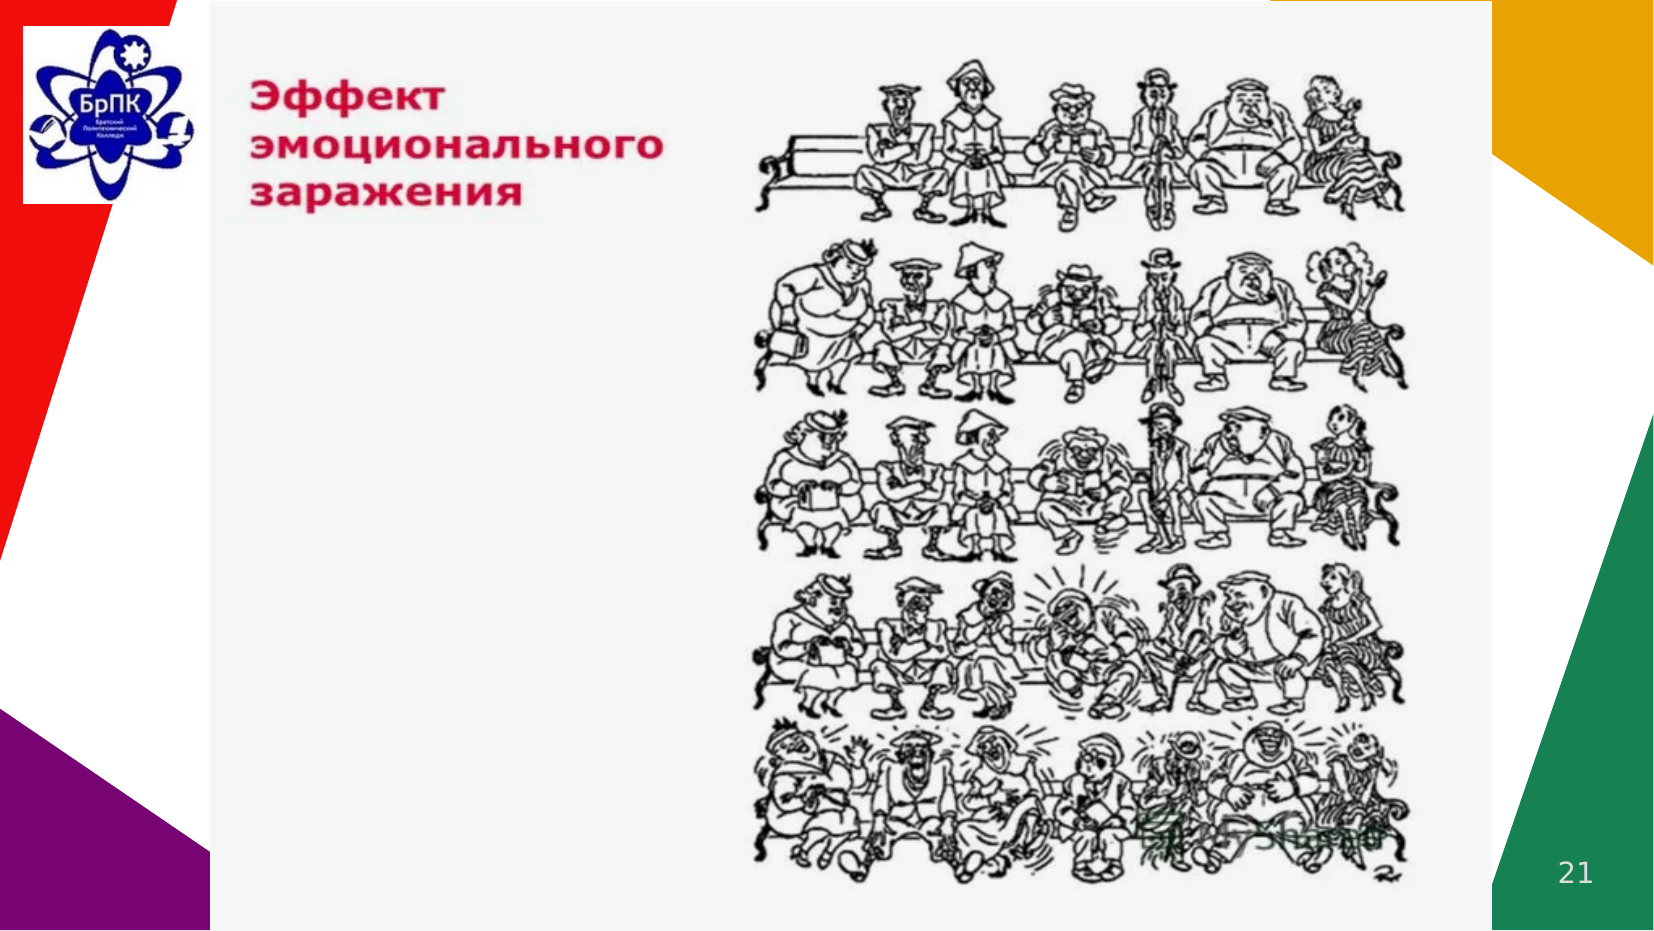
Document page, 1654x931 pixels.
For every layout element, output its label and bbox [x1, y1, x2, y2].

picture [210, 1, 1492, 931]
picture [23, 26, 200, 204]
